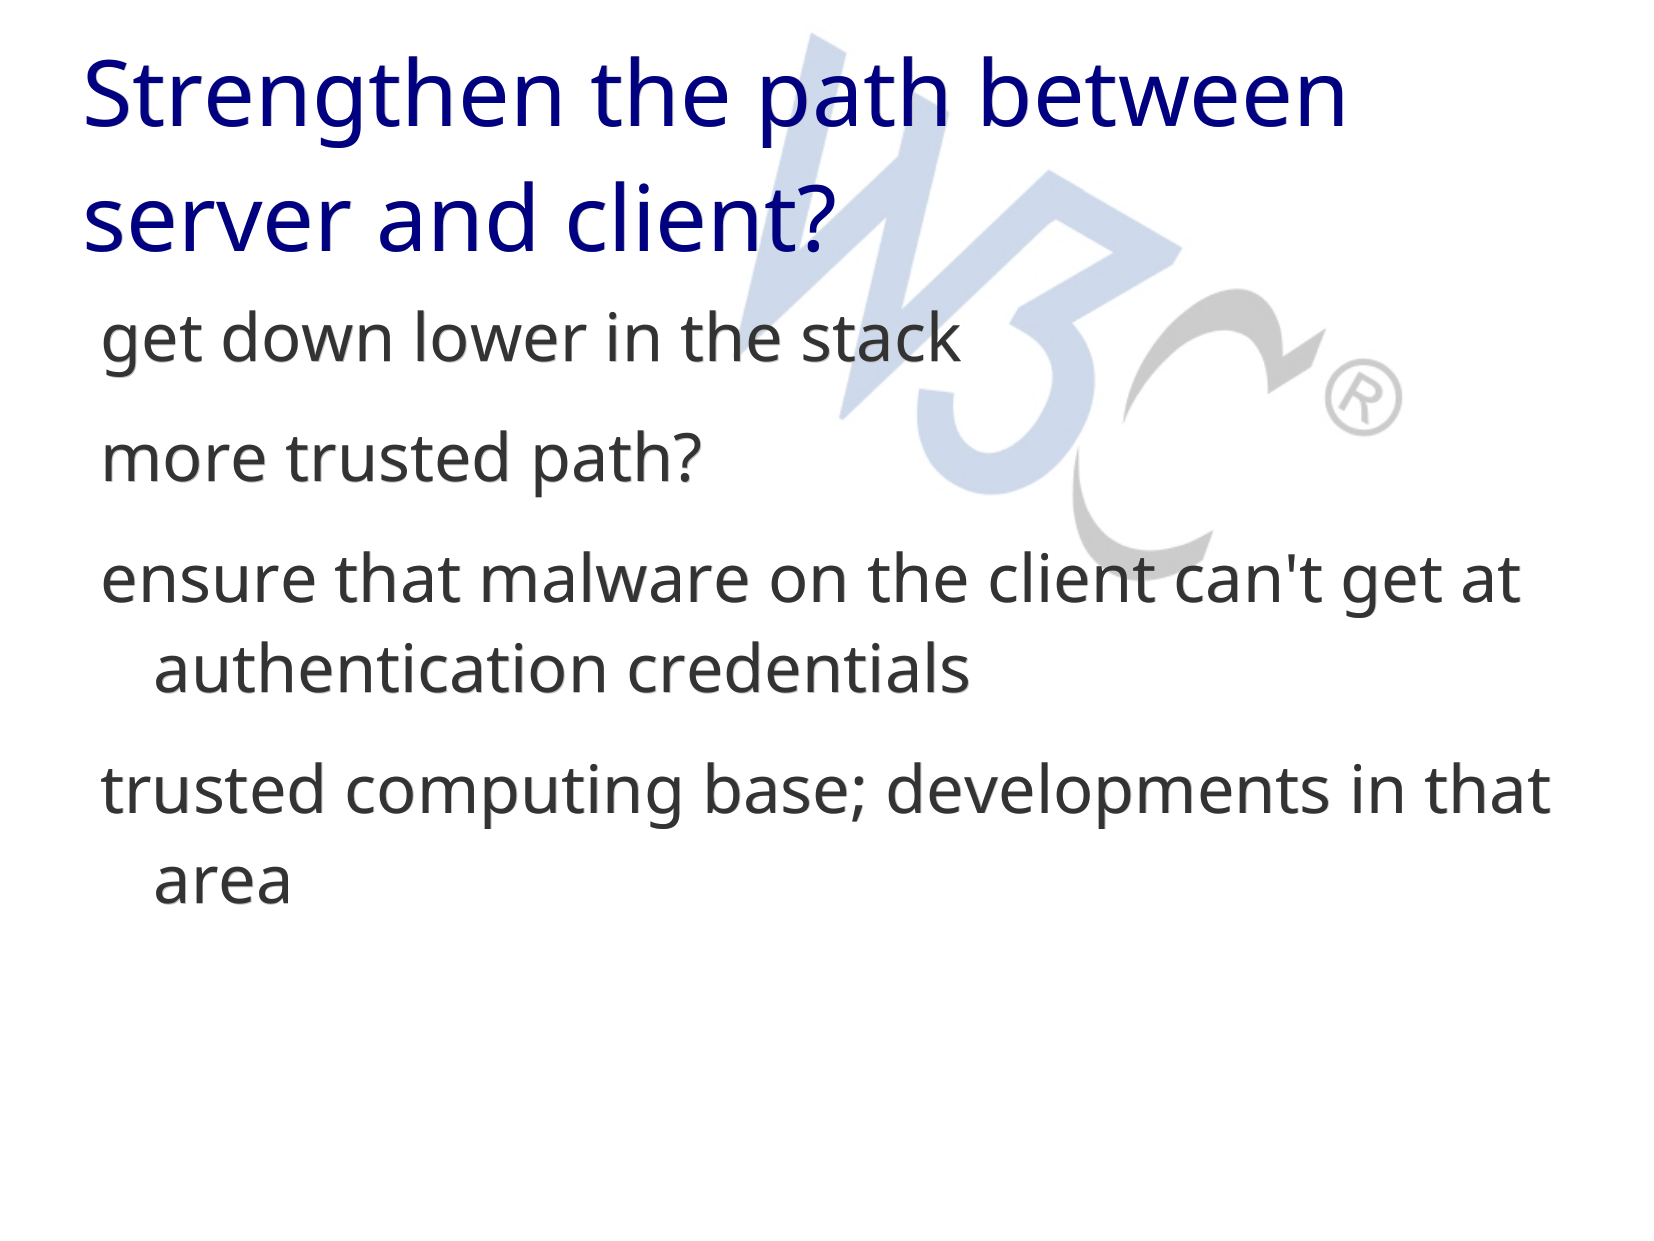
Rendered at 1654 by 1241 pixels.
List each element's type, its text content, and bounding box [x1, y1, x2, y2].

list get down lower in the stack more trusted path? ensure that malware on the client can't get at authentication credentials trusted computing base; developments in that area [82, 290, 1571, 1109]
title Strengthen the path between server and client? [82, 46, 1536, 260]
picture [403, 0, 1654, 605]
